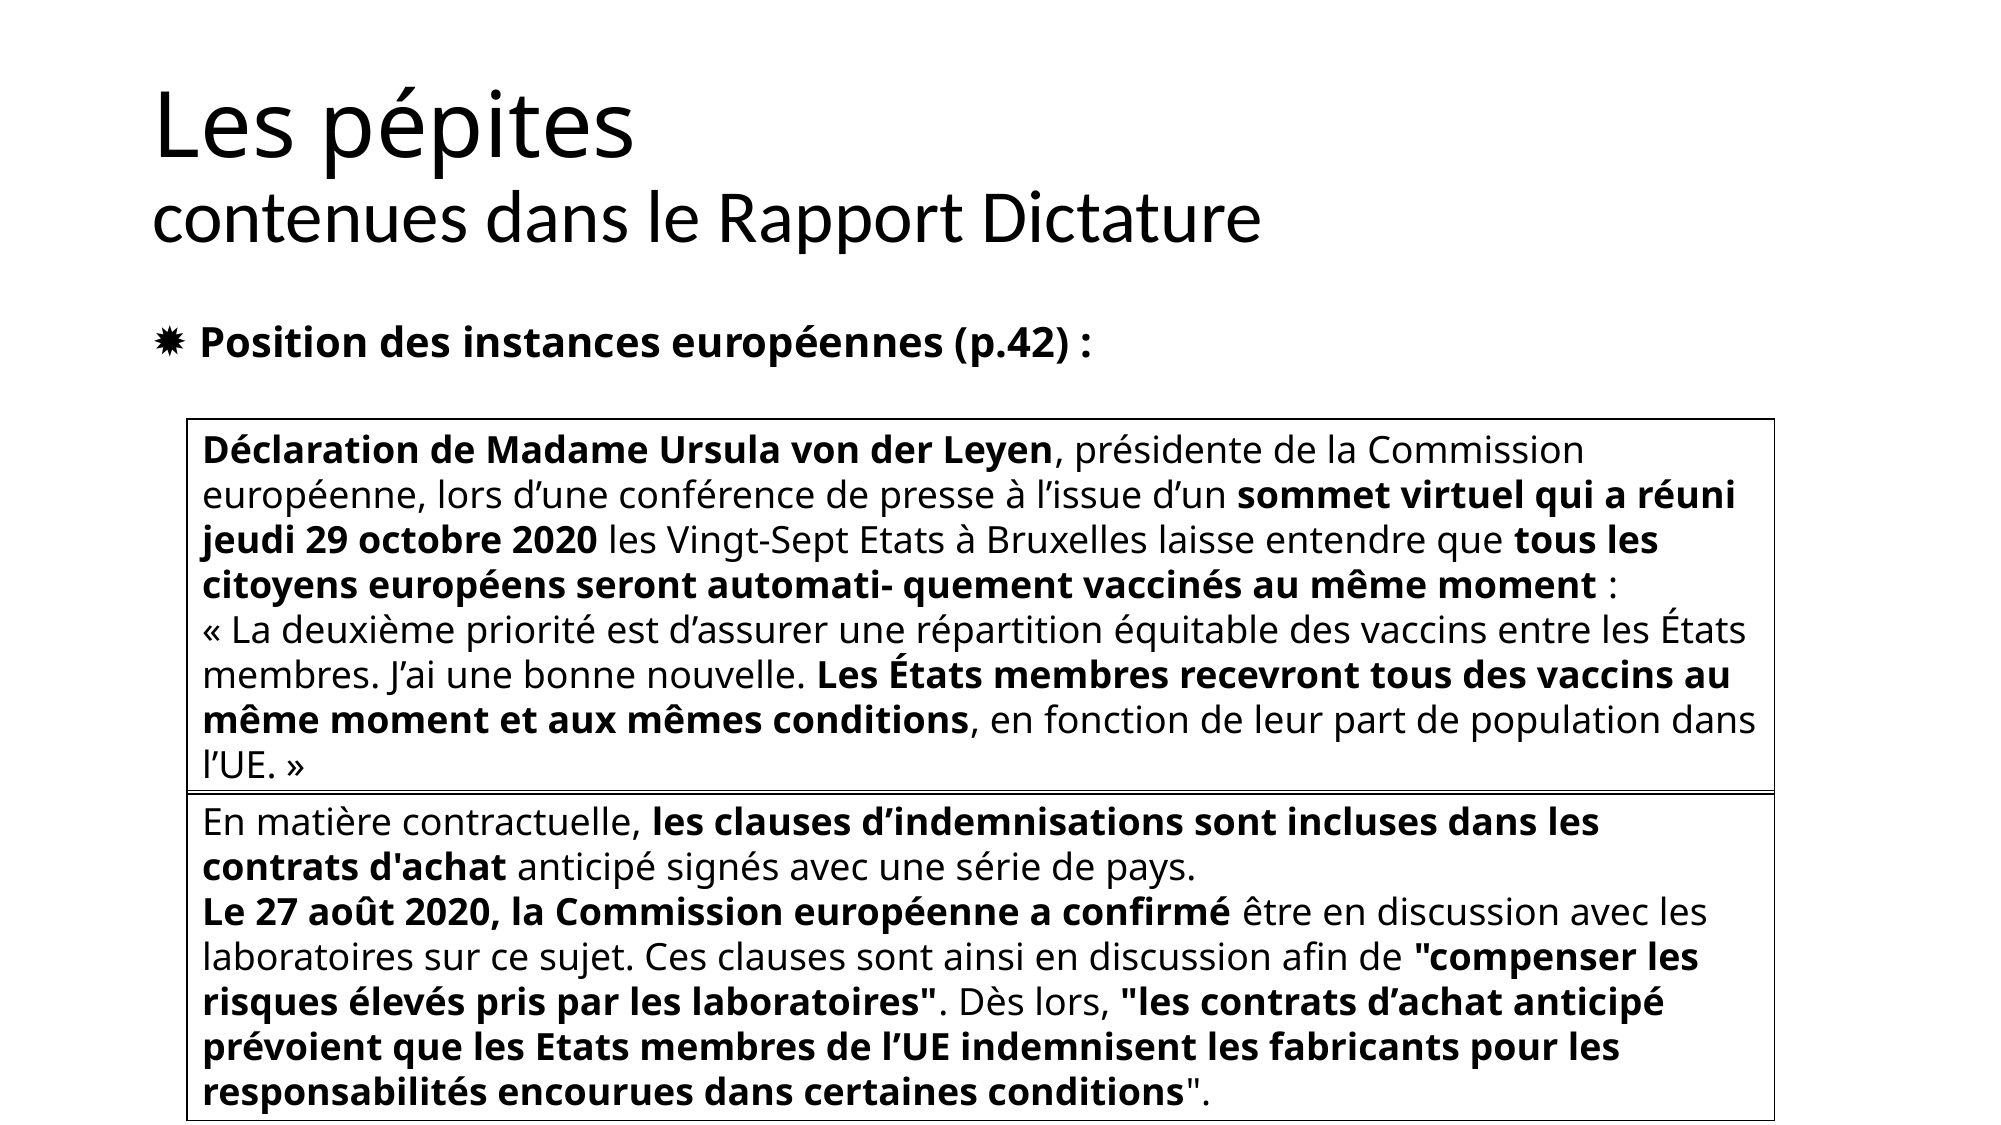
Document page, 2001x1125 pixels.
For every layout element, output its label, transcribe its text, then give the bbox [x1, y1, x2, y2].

title Les pépites contenues dans le Rapport Dictature [137, 59, 1863, 278]
text_box En matière contractuelle, les clauses d’indemnisations sont incluses dans les contrats d'achat anticipé signés avec une série de pays. Le 27 août 2020, la Commission européenne a confirmé être en discussion avec les laboratoires sur ce sujet. Ces clauses sont ainsi en discussion afin de "compenser les risques élevés pris par les laboratoires". Dès lors, "les contrats d’achat anticipé prévoient que les Etats membres de l’UE indemnisent les fabricants pour les responsabilités encourues dans certaines conditions". [187, 790, 1775, 1079]
text_box Position des instances européennes (p.42) : [137, 308, 1138, 374]
text_box Déclaration de Madame Ursula von der Leyen, présidente de la Commission européenne, lors d’une conférence de presse à l’issue d’un sommet virtuel qui a réuni jeudi 29 octobre 2020 les Vingt-Sept Etats à Bruxelles laisse entendre que tous les citoyens européens seront automati- quement vaccinés au même moment : « La deuxième priorité est d’assurer une répartition équitable des vaccins entre les États membres. J’ai une bonne nouvelle. Les États membres recevront tous des vaccins au même moment et aux mêmes conditions, en fonction de leur part de population dans l’UE. » [187, 418, 1775, 753]
